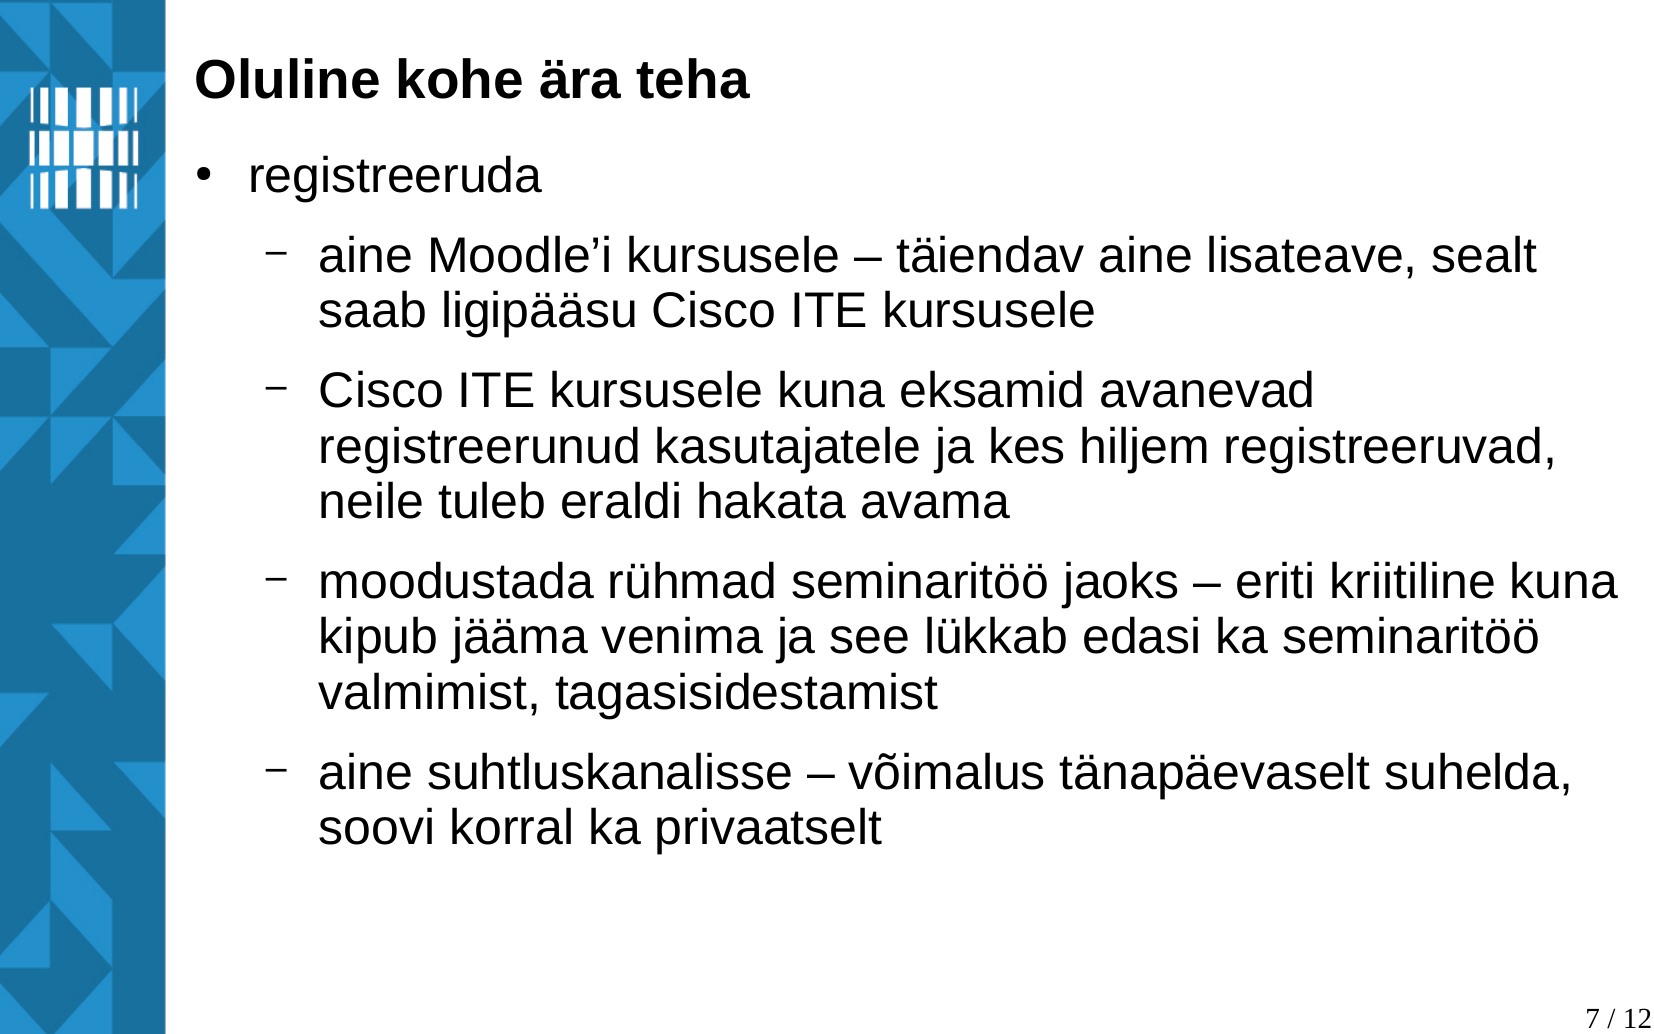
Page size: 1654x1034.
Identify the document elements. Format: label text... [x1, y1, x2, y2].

title Oluline kohe ära teha [194, 28, 1654, 131]
list registreeruda aine Moodle’i kursusele – täiendav aine lisateave, sealt saab ligipääsu Cisco ITE kursusele Cisco ITE kursusele kuna eksamid avanevad registreerunud kasutajatele ja kes hiljem registreeruvad, neile tuleb eraldi hakata avama moodustada rühmad seminaritöö jaoks – eriti kriitiline kuna kipub jääma venima ja see lükkab edasi ka seminaritöö valmimist, tagasisidestamist aine suhtluskanalisse – võimalus tänapäevaselt suhelda, soovi korral ka privaatselt [177, 147, 1625, 975]
